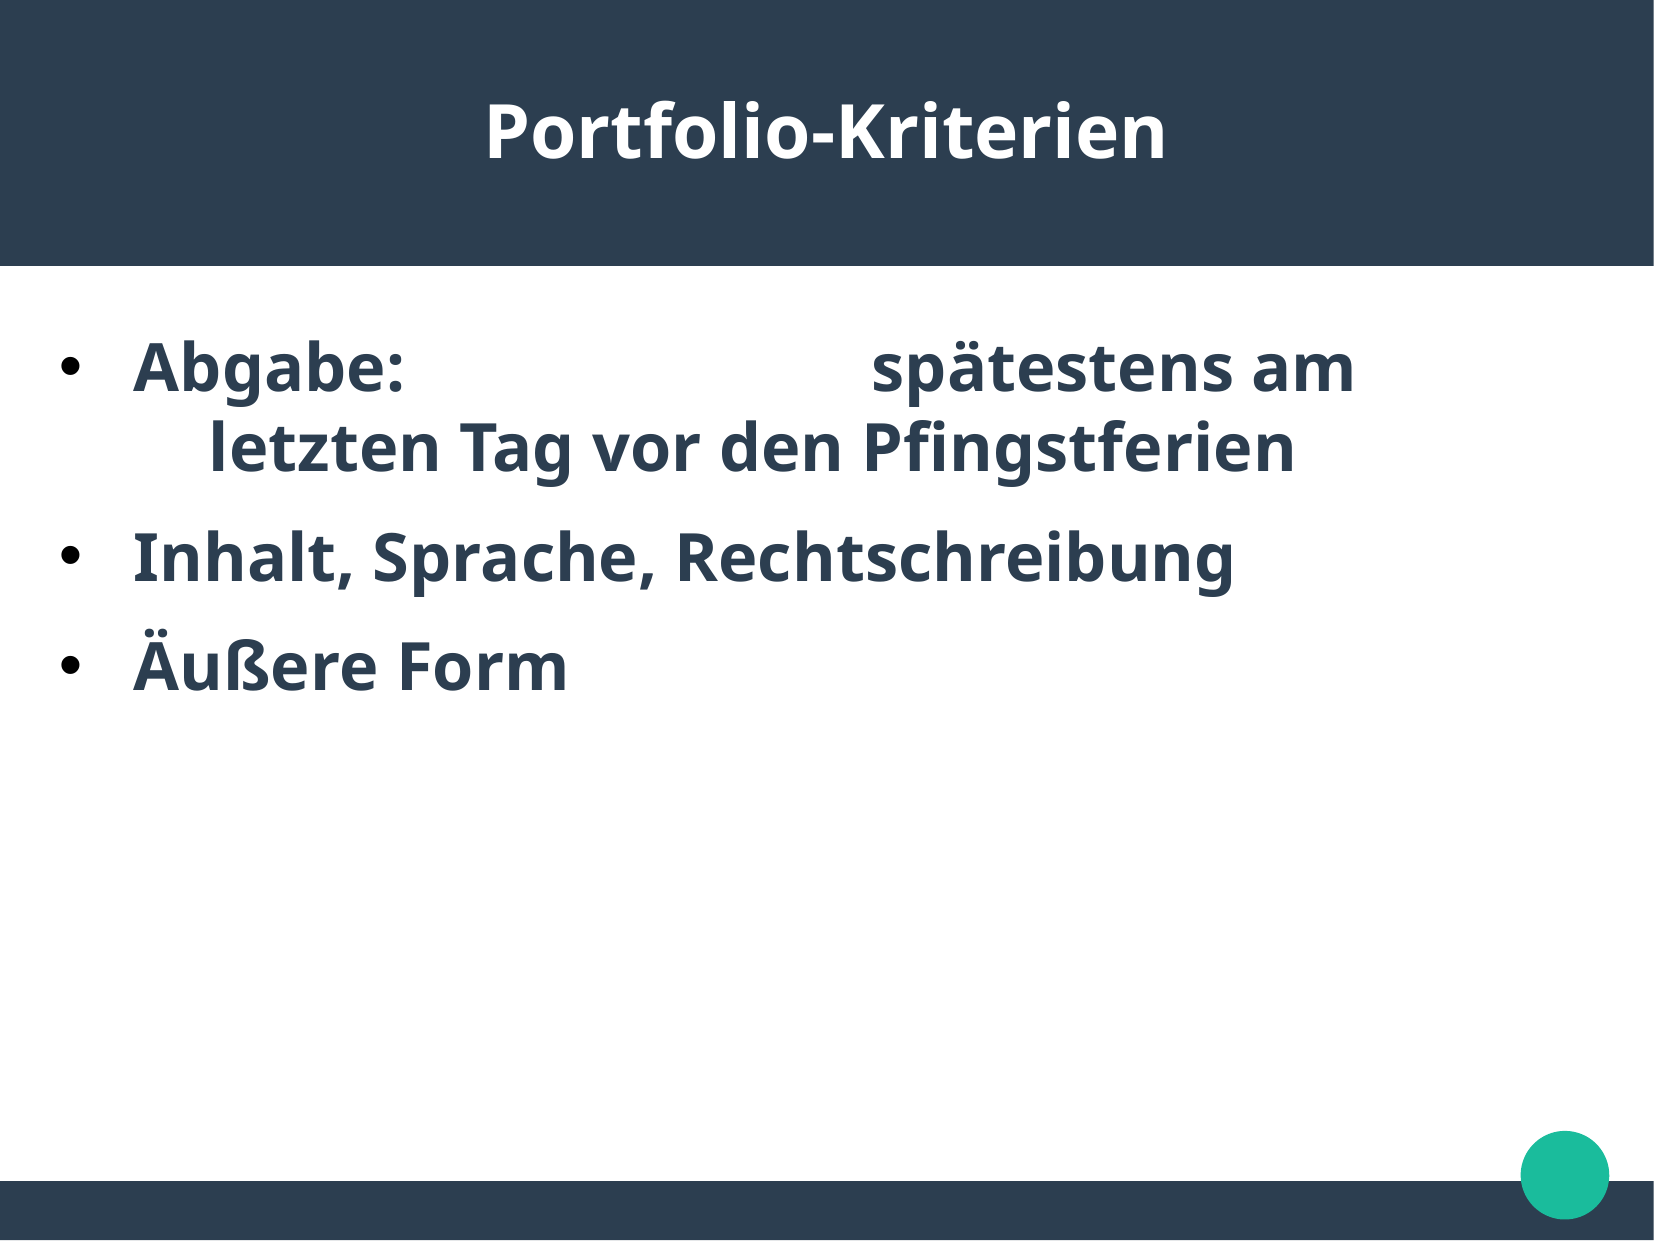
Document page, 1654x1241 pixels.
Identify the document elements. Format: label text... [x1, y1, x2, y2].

title Portfolio-Kriterien [59, 49, 1595, 207]
list Abgabe: spätestens am letzten Tag vor den Pfingstferien Inhalt, Sprache, Rechtschreibung Äußere Form [59, 324, 1595, 1152]
